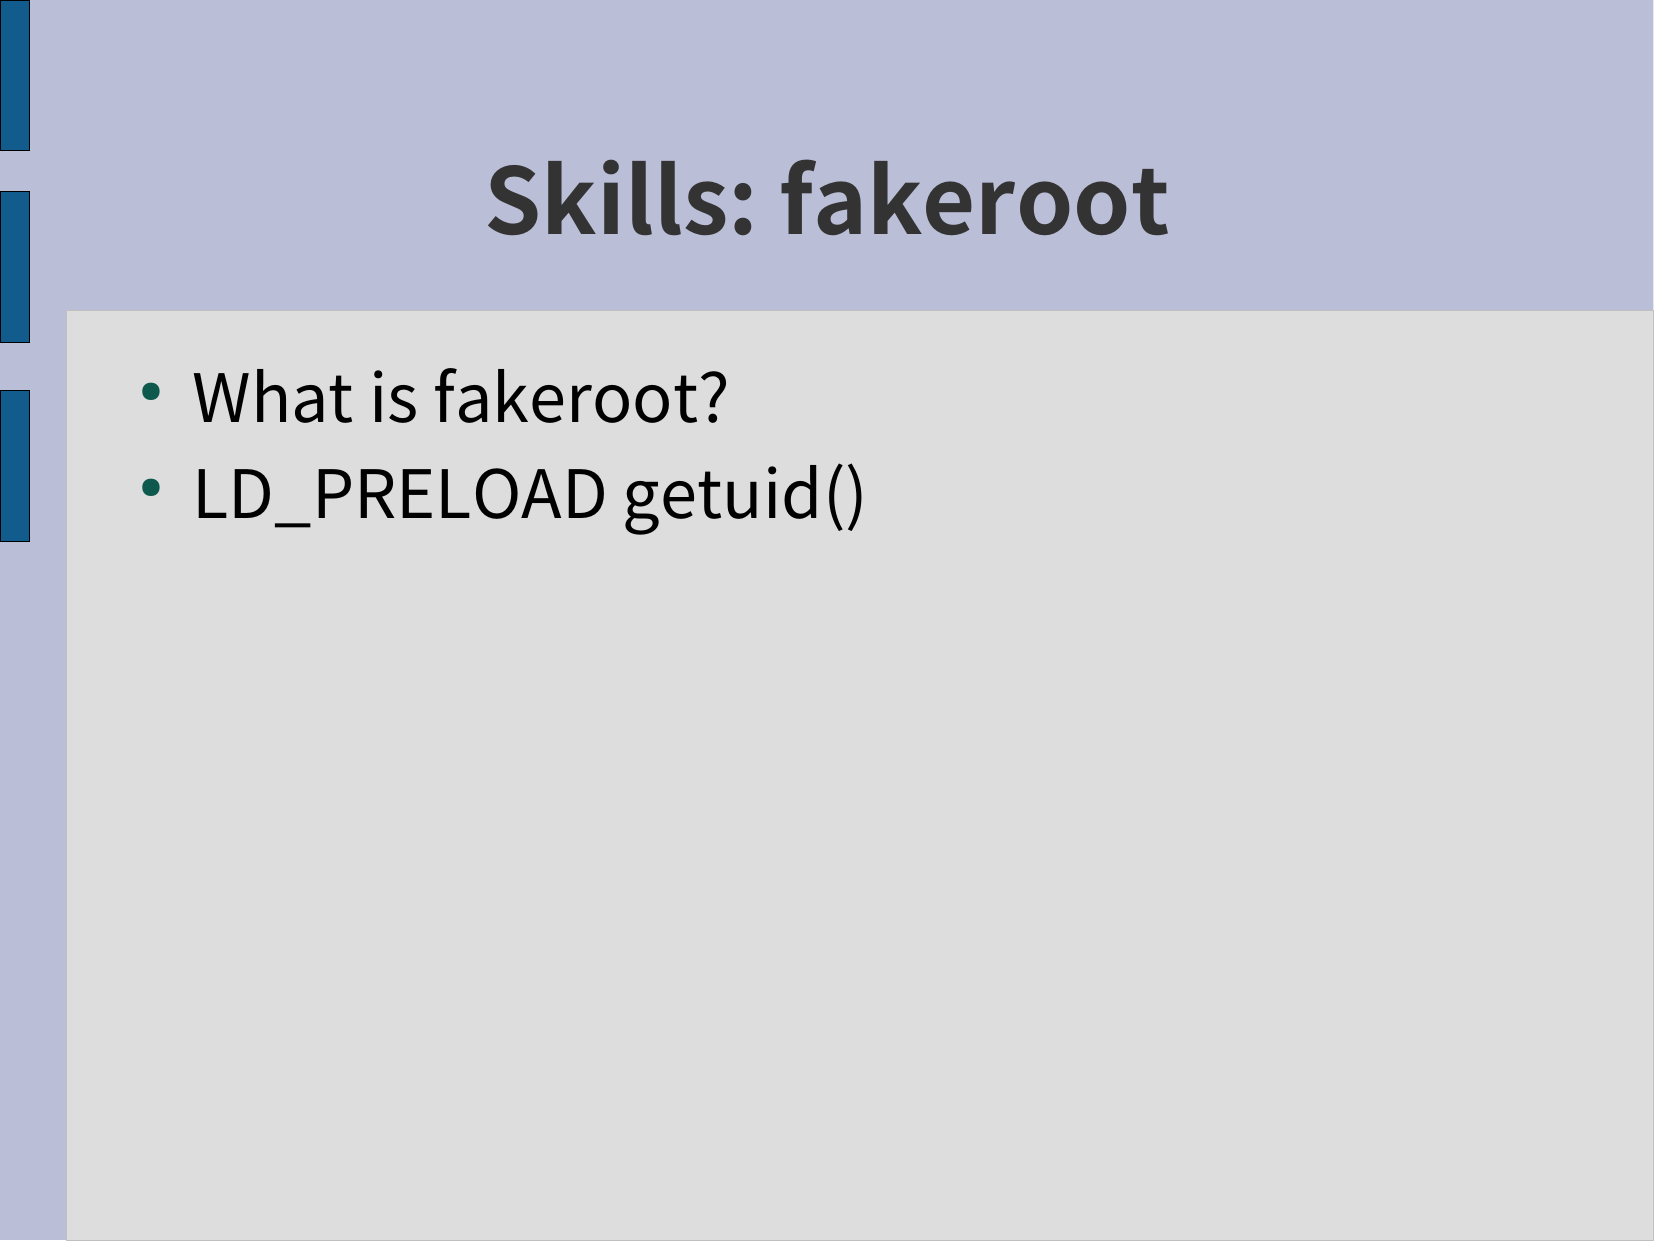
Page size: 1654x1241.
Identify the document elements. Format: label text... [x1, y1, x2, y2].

list What is fakeroot? LD_PRELOAD getuid() [121, 344, 1534, 1164]
title Skills: fakeroot [121, 91, 1534, 299]
